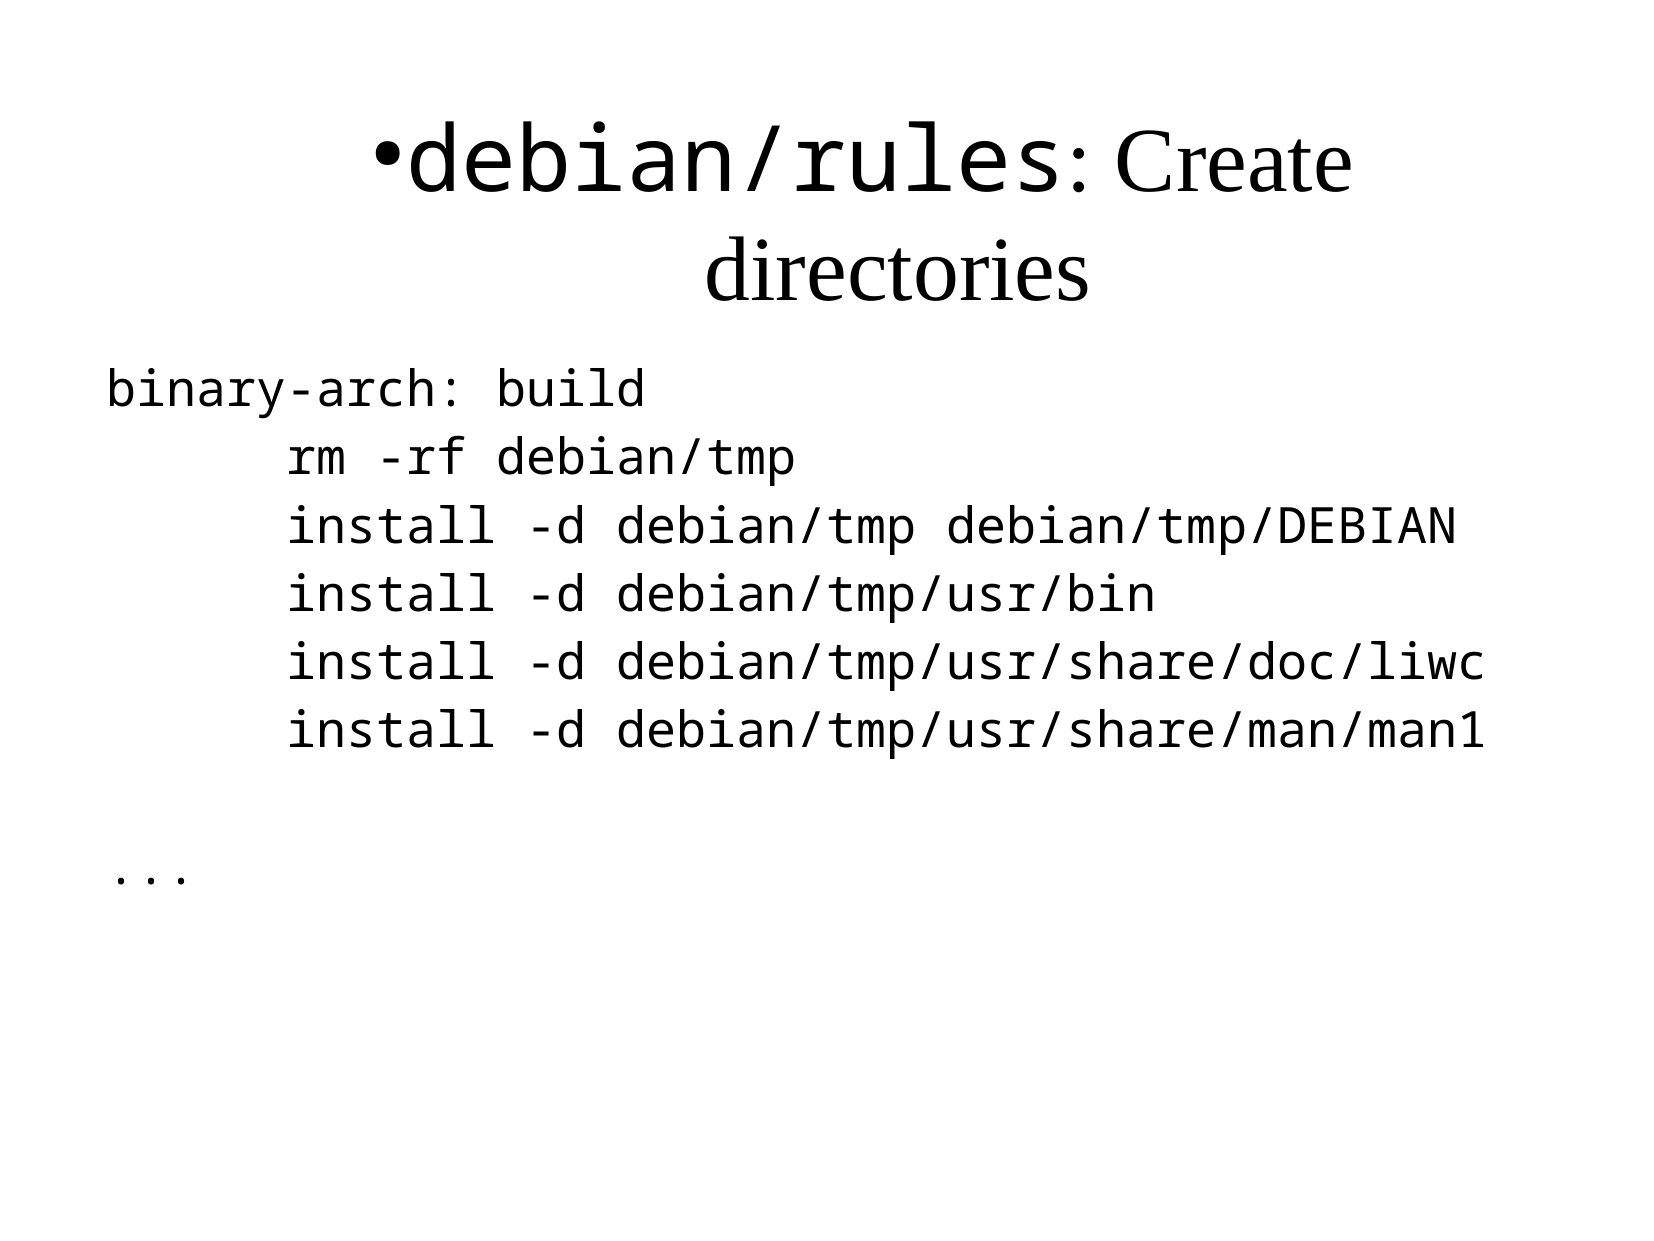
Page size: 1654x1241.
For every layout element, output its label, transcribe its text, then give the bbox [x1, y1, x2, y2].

title debian/rules: Create directories [121, 102, 1534, 311]
text_box binary-arch: build rm -rf debian/tmp install -d debian/tmp debian/tmp/DEBIAN install -d debian/tmp/usr/bin install -d debian/tmp/usr/share/doc/liwc install -d debian/tmp/usr/share/man/man1 ... [106, 353, 1487, 792]
